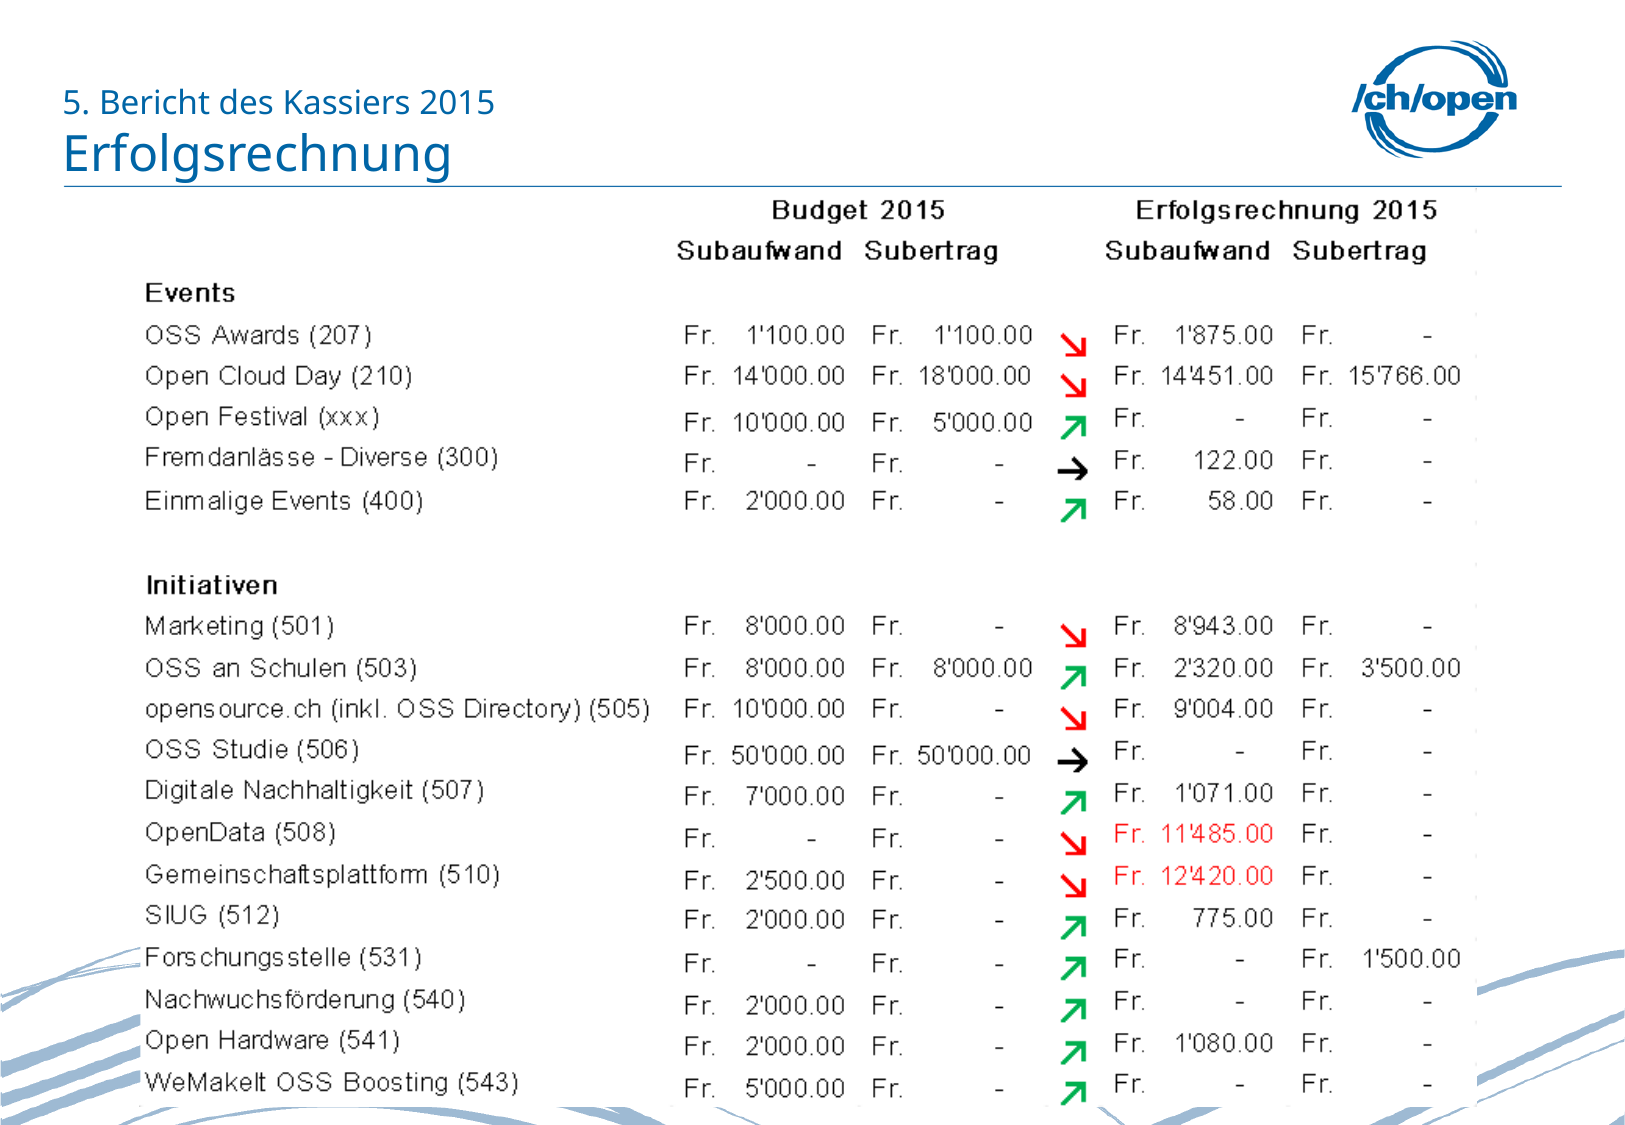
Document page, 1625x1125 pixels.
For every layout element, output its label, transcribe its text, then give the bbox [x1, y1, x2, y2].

picture [139, 188, 1477, 1107]
text_box 5. Bericht des Kassiers 2015 Erfolgsrechnung [62, 82, 1326, 181]
